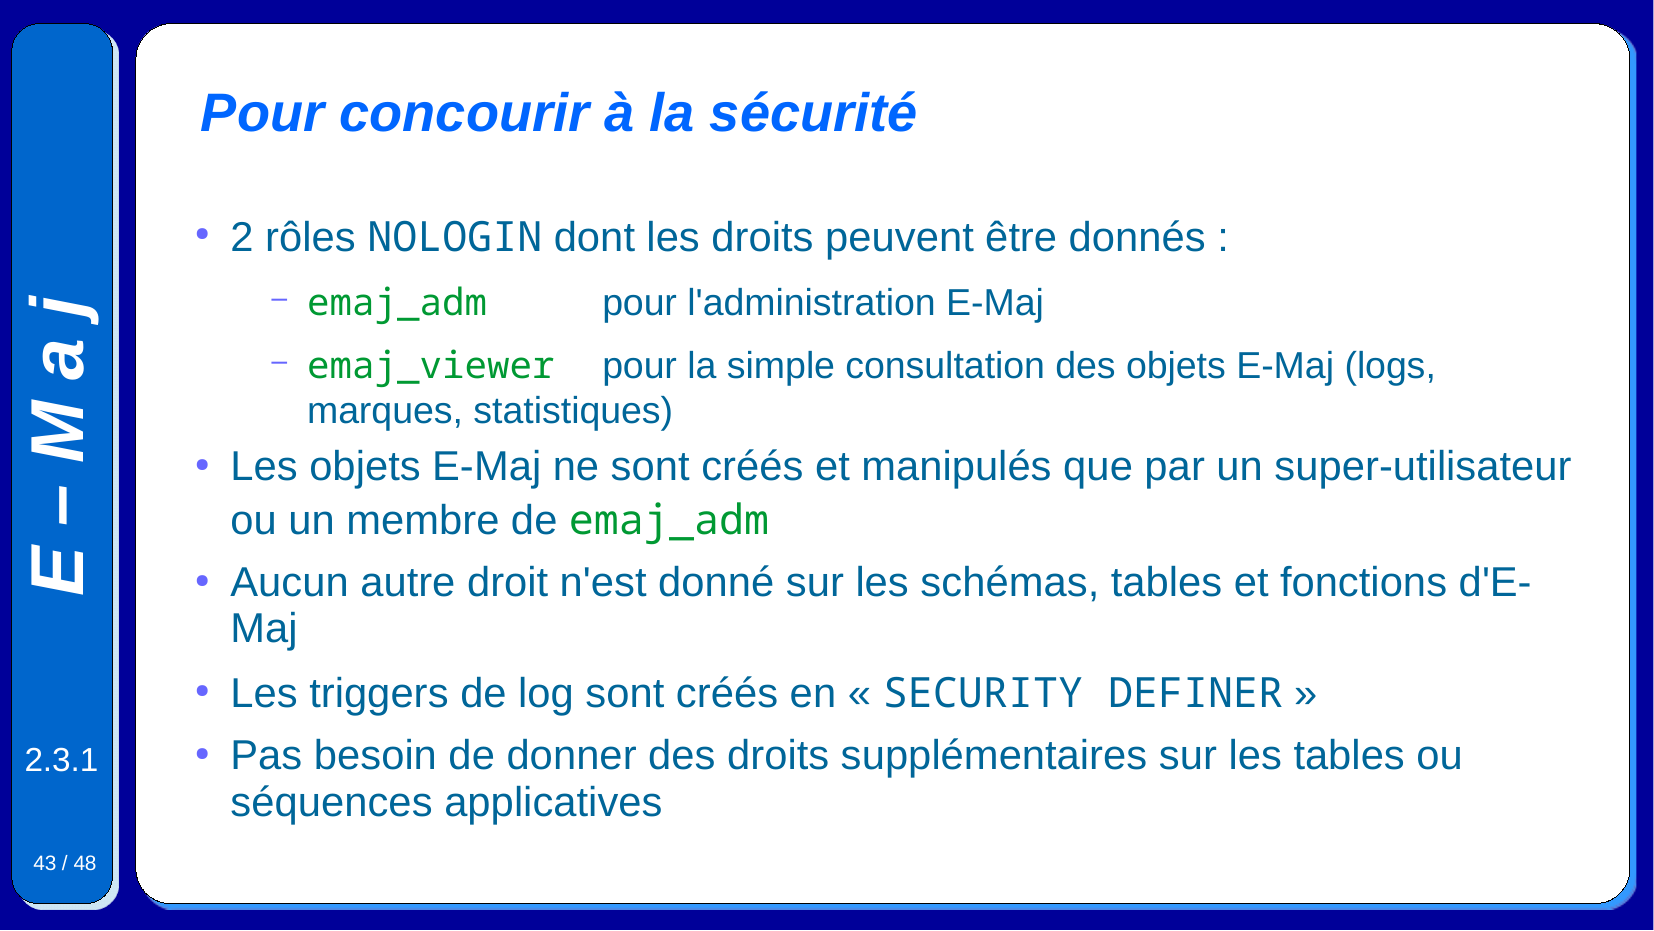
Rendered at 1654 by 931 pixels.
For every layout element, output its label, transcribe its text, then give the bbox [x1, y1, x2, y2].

title Pour concourir à la sécurité [200, 34, 1575, 191]
list 2 rôles NOLOGIN dont les droits peuvent être donnés : emaj_adm pour l'administration E-Maj emaj_viewer pour la simple consultation des objets E-Maj (logs, marques, statistiques) Les objets E-Maj ne sont créés et manipulés que par un super-utilisateur ou un membre de emaj_adm Aucun autre droit n'est donné sur les schémas, tables et fonctions d'E-Maj Les triggers de log sont créés en « SECURITY DEFINER » Pas besoin de donner des droits supplémentaires sur les tables ou séquences applicatives [177, 206, 1587, 827]
